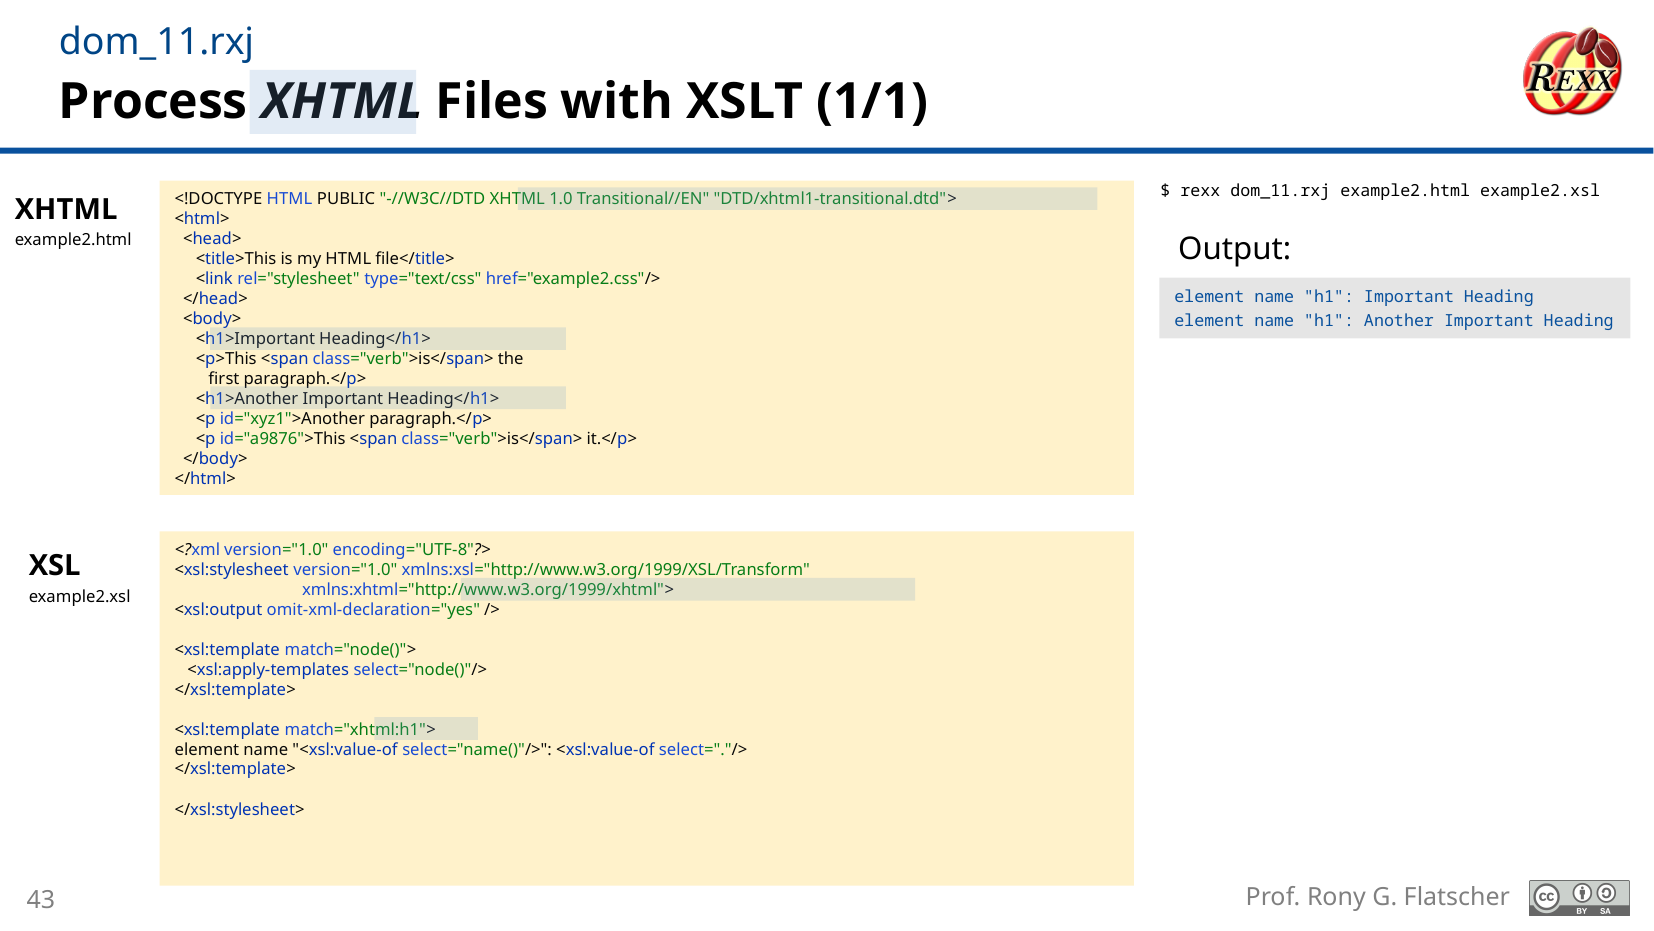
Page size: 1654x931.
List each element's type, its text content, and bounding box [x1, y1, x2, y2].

text_box <?xml version="1.0" encoding="UTF-8"?> <xsl:stylesheet version="1.0" xmlns:xsl="http://www.w3.org/1999/XSL/Transform" xmlns:xhtml="http://www.w3.org/1999/xhtml"> <xsl:output omit-xml-declaration="yes" /> <xsl:template match="node()"> <xsl:apply-templates select="node()"/> </xsl:template> <xsl:template match="xhtml:h1"> element name "<xsl:value-of select="name()"/>": <xsl:value-of select="."/> </xsl:template> </xsl:stylesheet> [159, 531, 1134, 886]
text_box element name "h1": Important Heading element name "h1": Another Important Heading [1159, 277, 1631, 338]
text_box XHTML example2.html [0, 180, 176, 256]
text_box [210, 386, 566, 410]
title dom_11.rxj Process XHTML Files with XSLT (1/1) [0, 0, 1625, 148]
text_box [517, 187, 1098, 210]
text_box XSL example2.xsl [14, 537, 157, 634]
text_box Output: [1163, 218, 1653, 275]
text_box [210, 327, 566, 350]
text_box [460, 577, 916, 601]
text_box $ rexx dom_11.rxj example2.html example2.xsl [1145, 171, 1648, 227]
text_box <!DOCTYPE HTML PUBLIC "-//W3C//DTD XHTML 1.0 Transitional//EN" "DTD/xhtml1-transitional.dtd"> <html> <head> <title>This is my HTML file</title> <link rel="stylesheet" type="text/css" href="example2.css"/> </head> <body> <h1>Important Heading</h1> <p>This <span class="verb">is</span> the first paragraph.</p> <h1>Another Important Heading</h1> <p id="xyz1">Another paragraph.</p> <p id="a9876">This <span class="verb">is</span> it.</p> </body> </html> [159, 180, 1134, 495]
text_box [374, 717, 478, 740]
text_box [249, 69, 417, 134]
